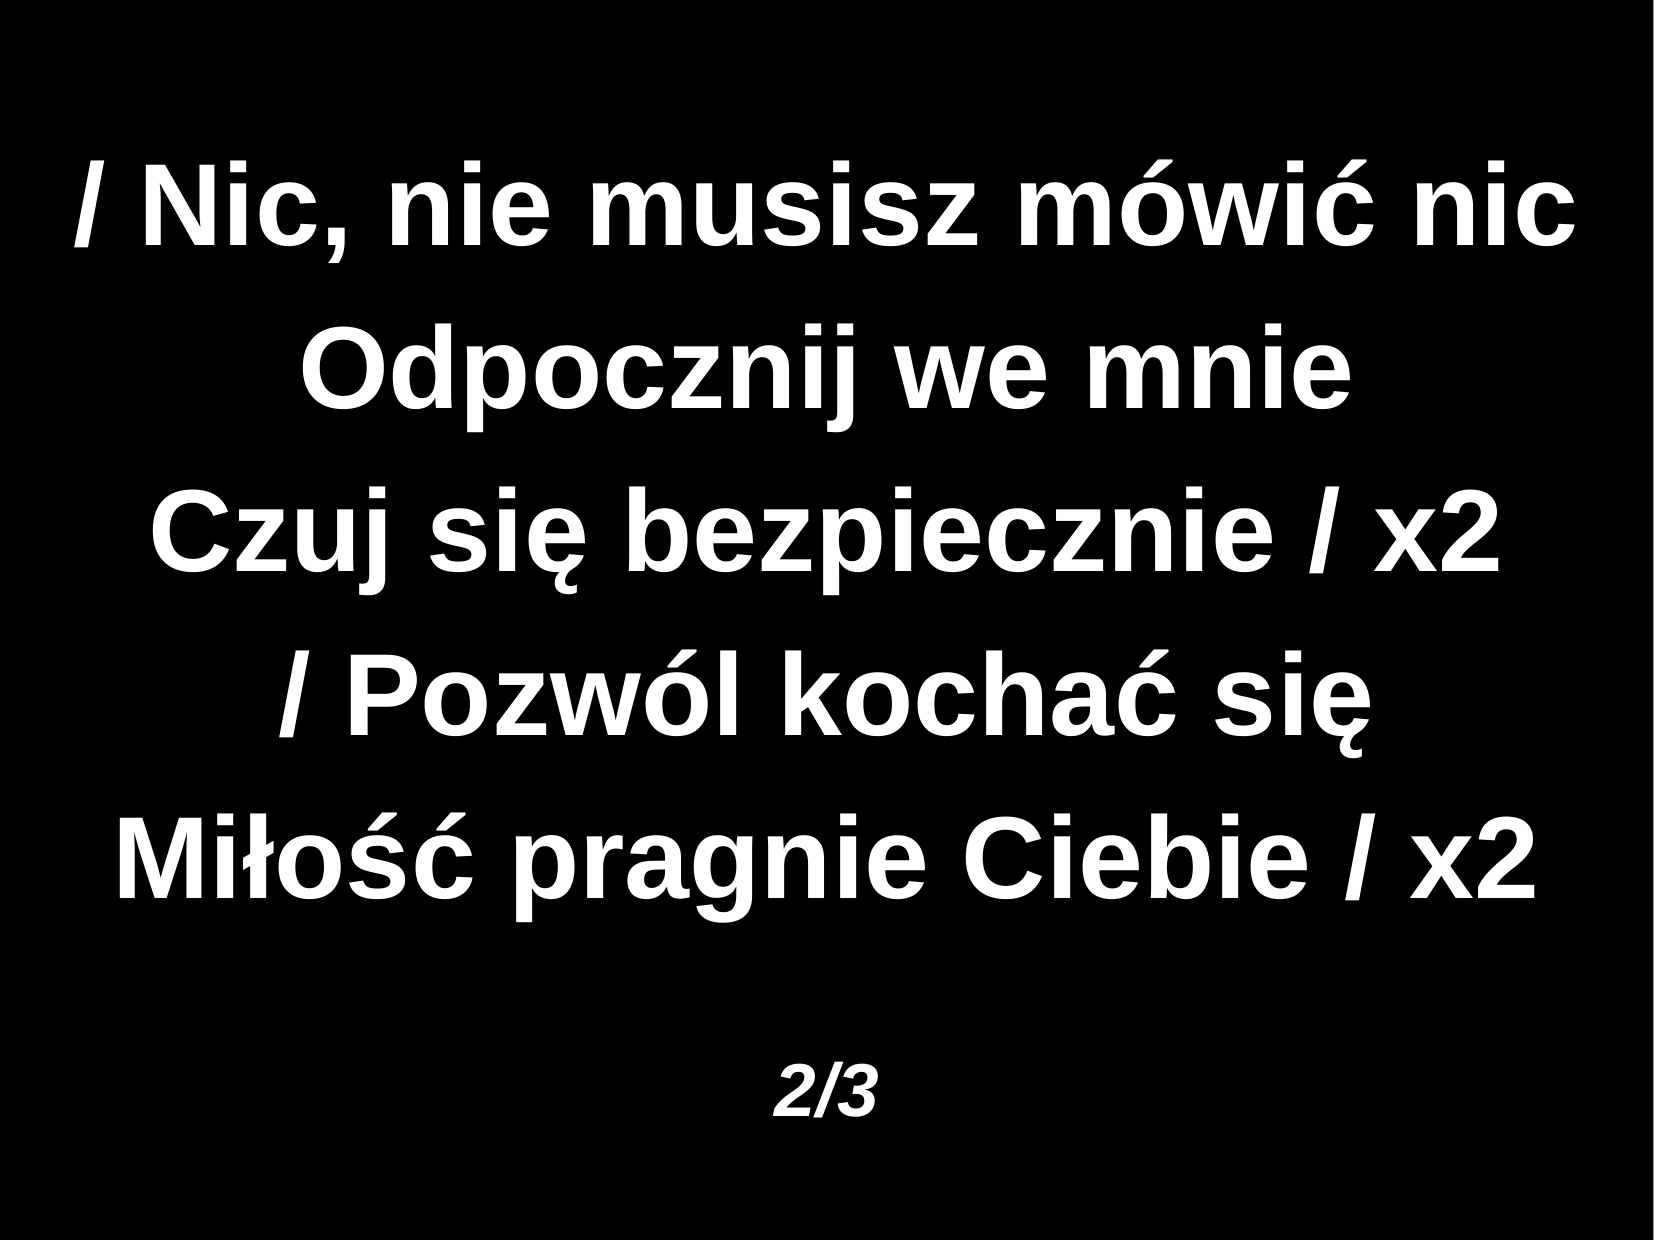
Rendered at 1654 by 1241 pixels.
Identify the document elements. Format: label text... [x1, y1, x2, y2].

subtitle / Nic, nie musisz mówić nic Odpocznij we mnie Czuj się bezpiecznie / x2 / Pozwól kochać się Miłość pragnie Ciebie / x2 2/3 [0, 0, 1654, 1241]
